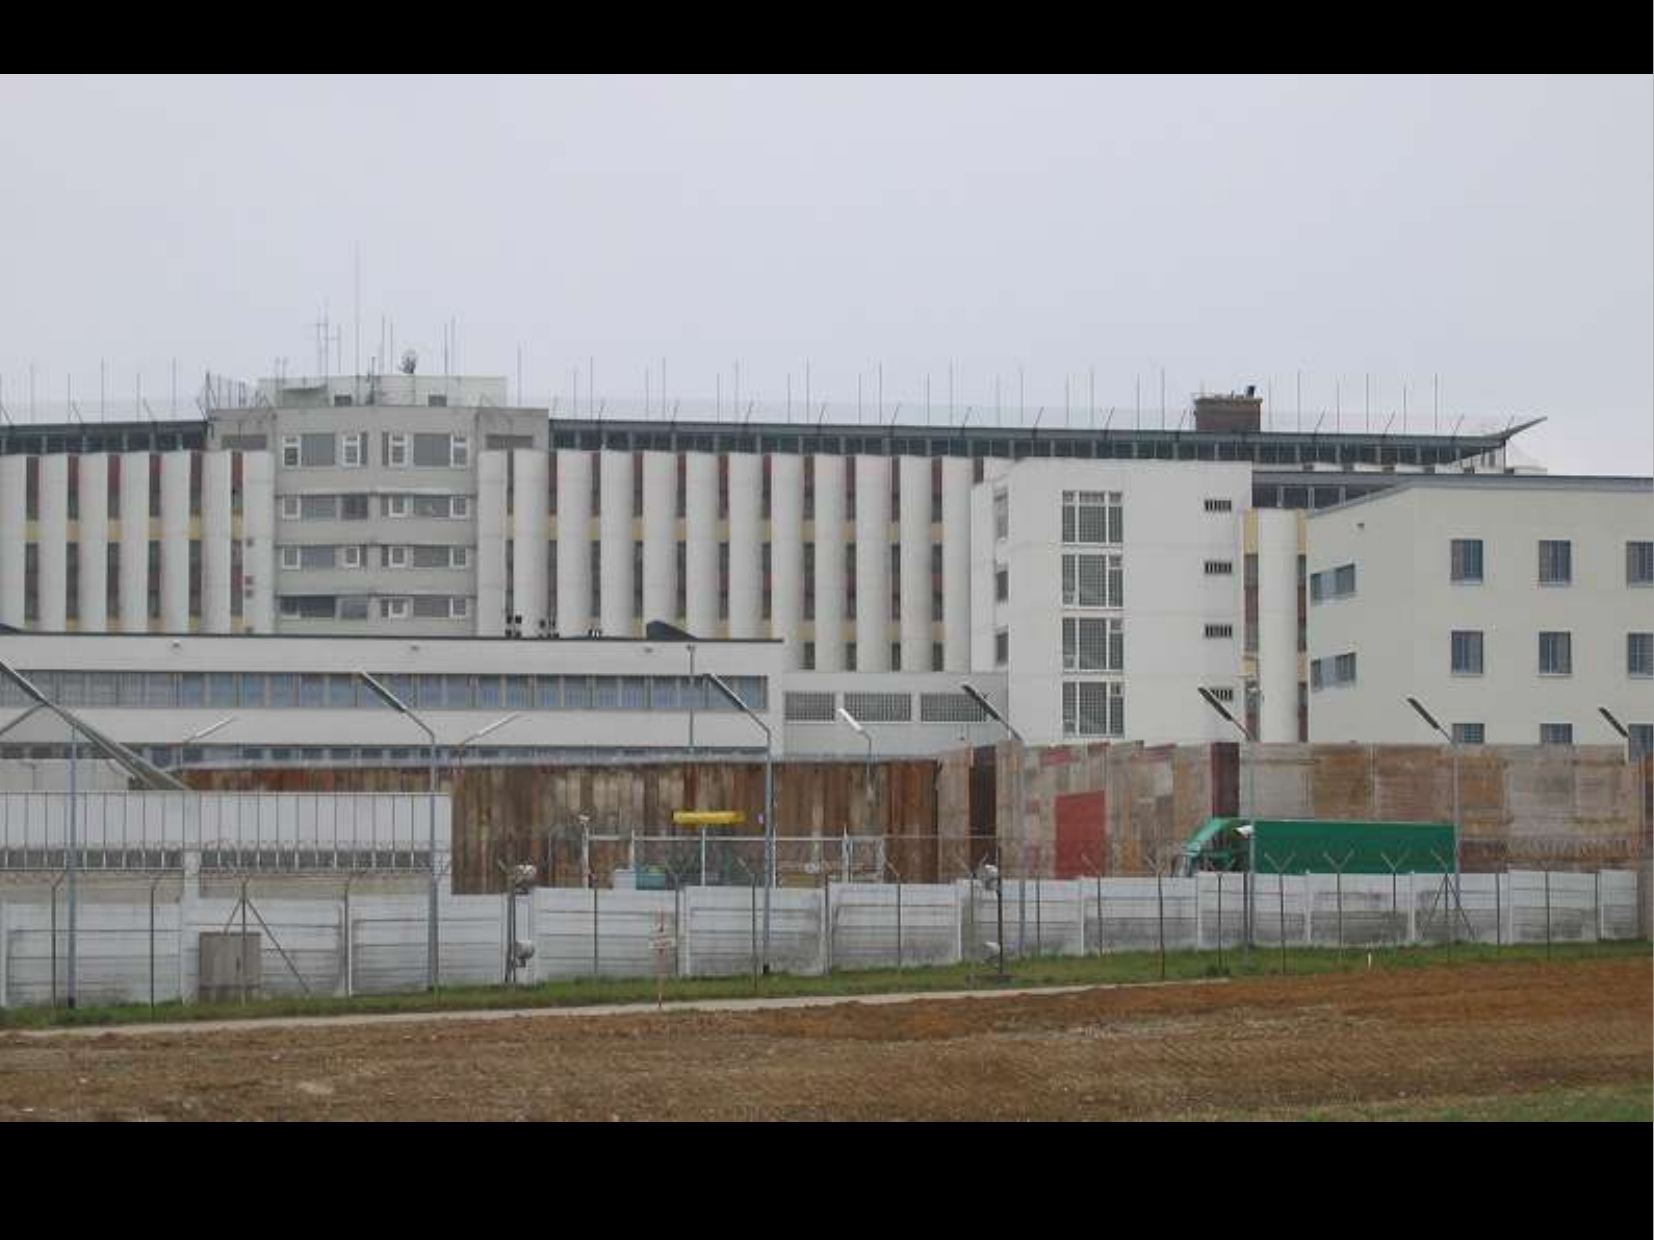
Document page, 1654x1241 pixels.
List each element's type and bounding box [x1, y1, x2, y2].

picture [0, 74, 1654, 1122]
